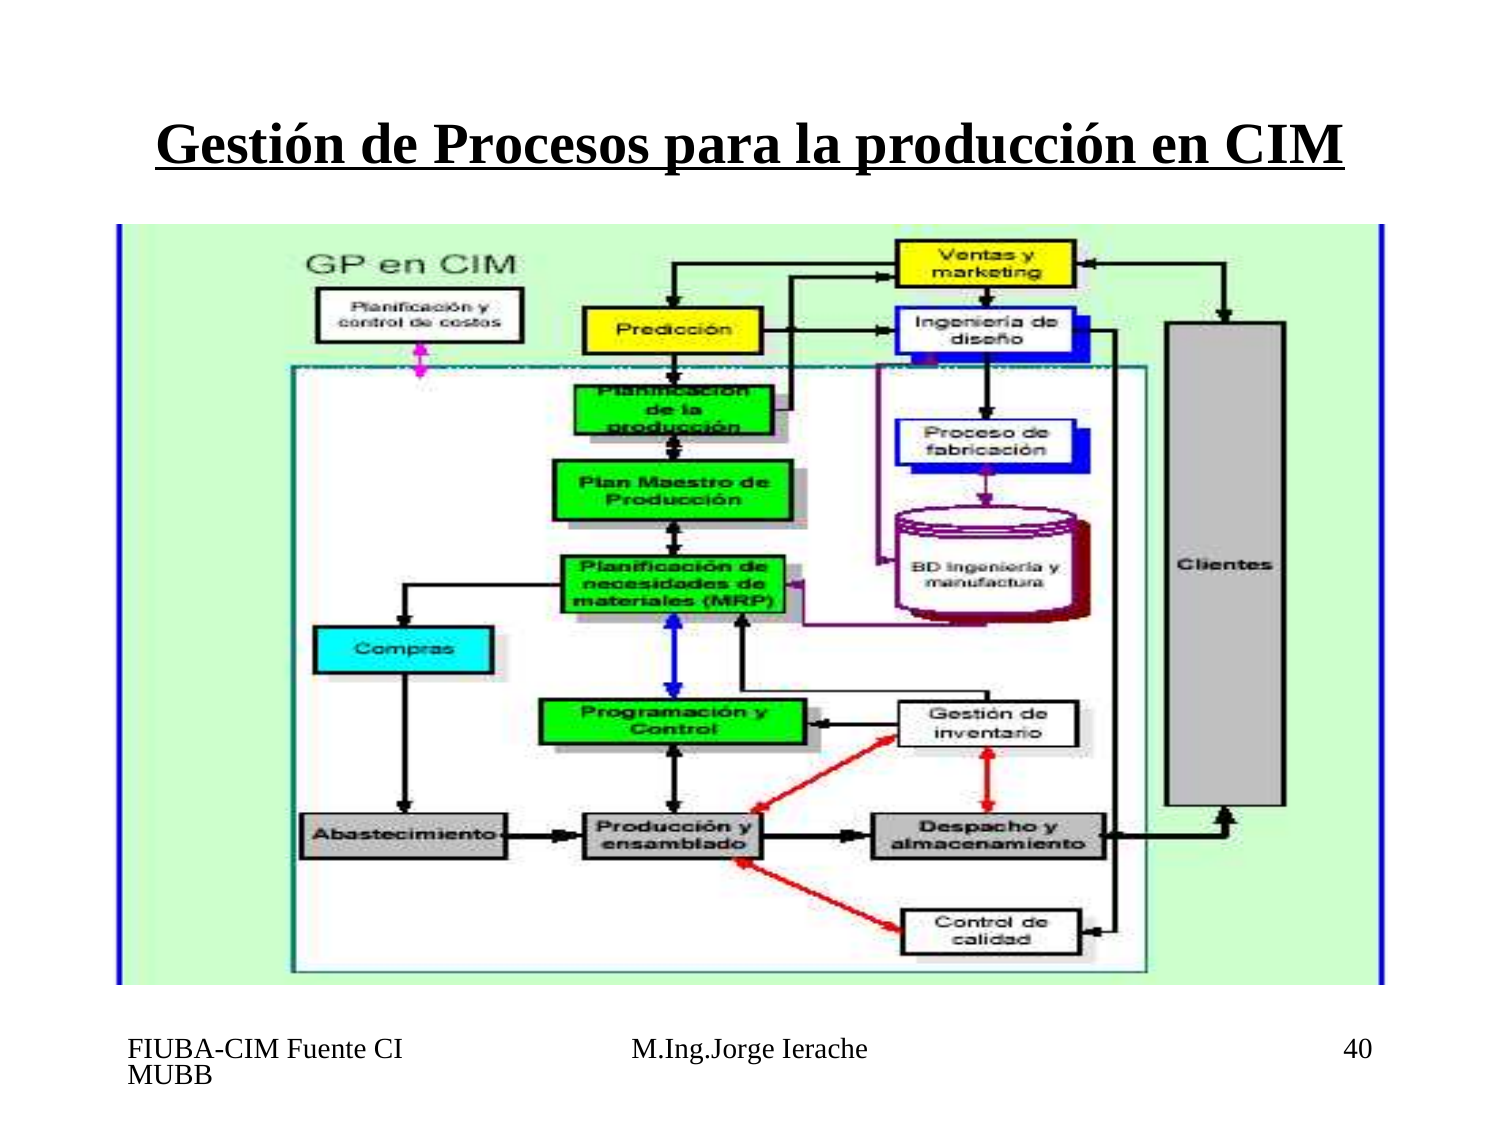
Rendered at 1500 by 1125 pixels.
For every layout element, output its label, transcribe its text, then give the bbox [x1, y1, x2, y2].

picture [112, 224, 1388, 985]
title Gestión de Procesos para la producción en CIM [112, 99, 1388, 188]
